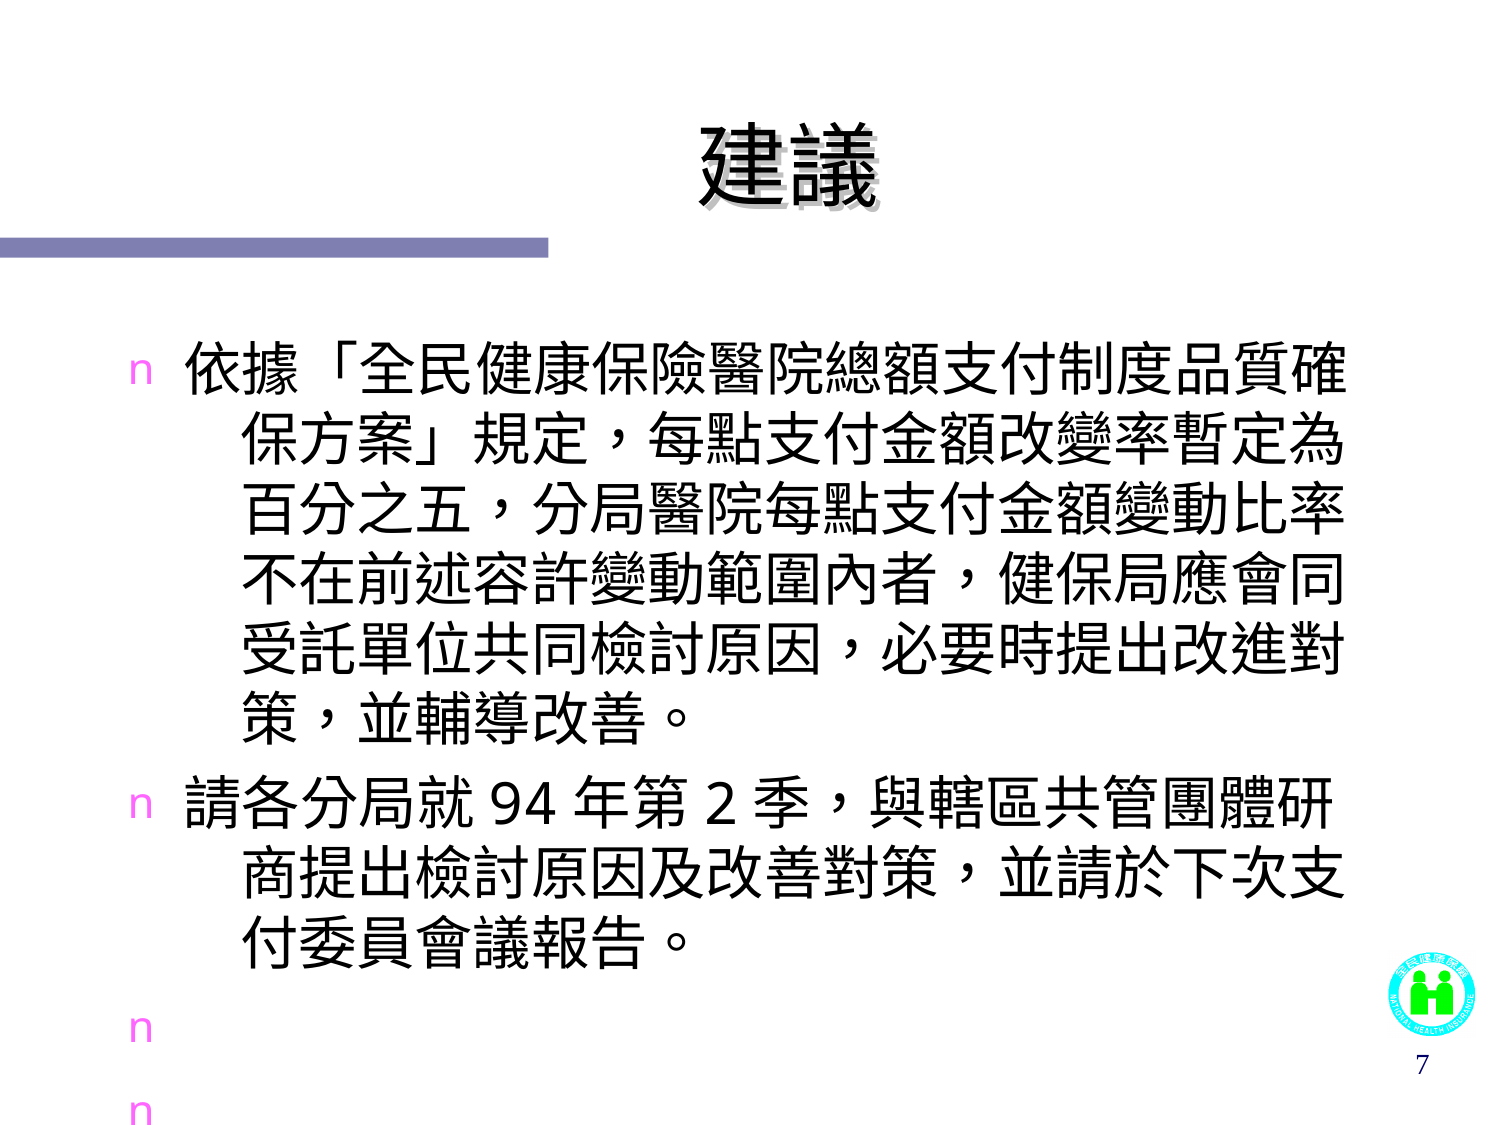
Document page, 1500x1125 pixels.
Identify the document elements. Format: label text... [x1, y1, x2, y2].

list 依據「全民健康保險醫院總額支付制度品質確保方案」規定，每點支付金額改變率暫定為百分之五，分局醫院每點支付金額變動比率不在前述容許變動範圍內者，健保局應會同受託單位共同檢討原因，必要時提出改進對策，並輔導改善。 請各分局就94年第2季，與轄區共管團體研商提出檢討原因及改善對策，並請於下次支付委員會議報告。 [112, 324, 1388, 1000]
title 建議 [150, 37, 1426, 225]
text_box [1400, 1037, 1476, 1125]
